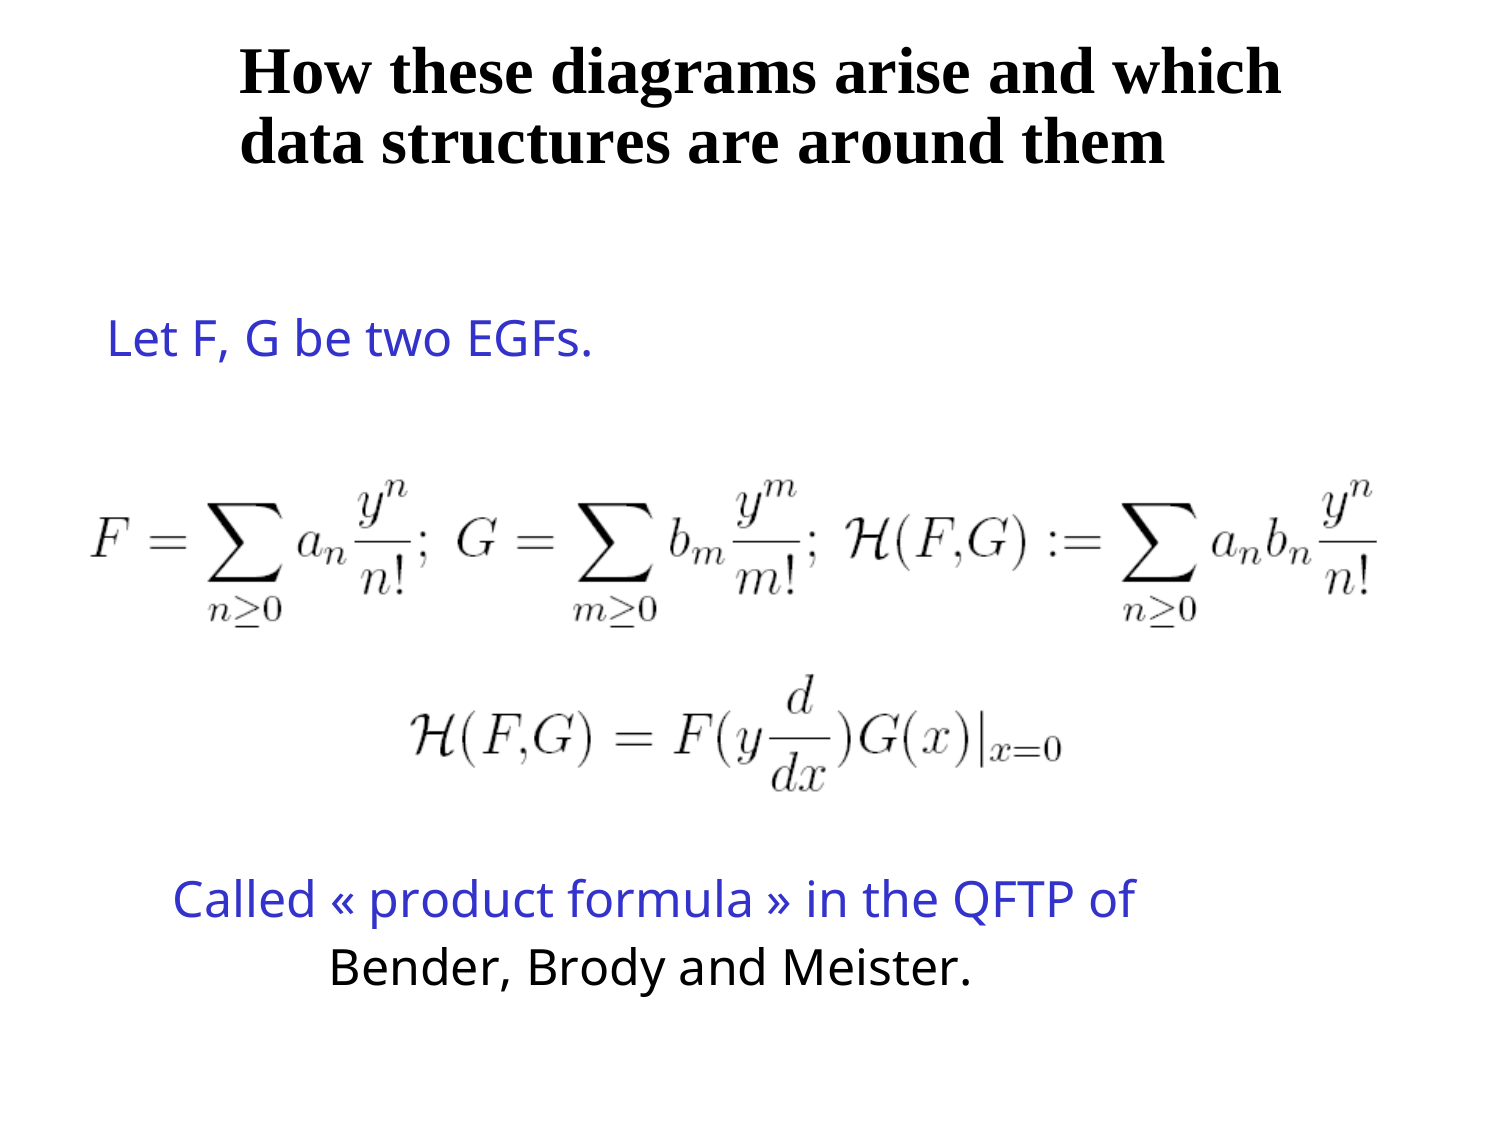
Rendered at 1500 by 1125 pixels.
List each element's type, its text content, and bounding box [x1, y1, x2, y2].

text_box Let F, G be two EGFs. [91, 295, 685, 379]
text_box How these diagrams arise and which data structures are around them [224, 29, 1316, 189]
picture [403, 665, 1067, 798]
picture [86, 472, 1388, 634]
text_box Called « product formula » in the QFTP of Bender, Brody and Meister. [147, 856, 1252, 1039]
